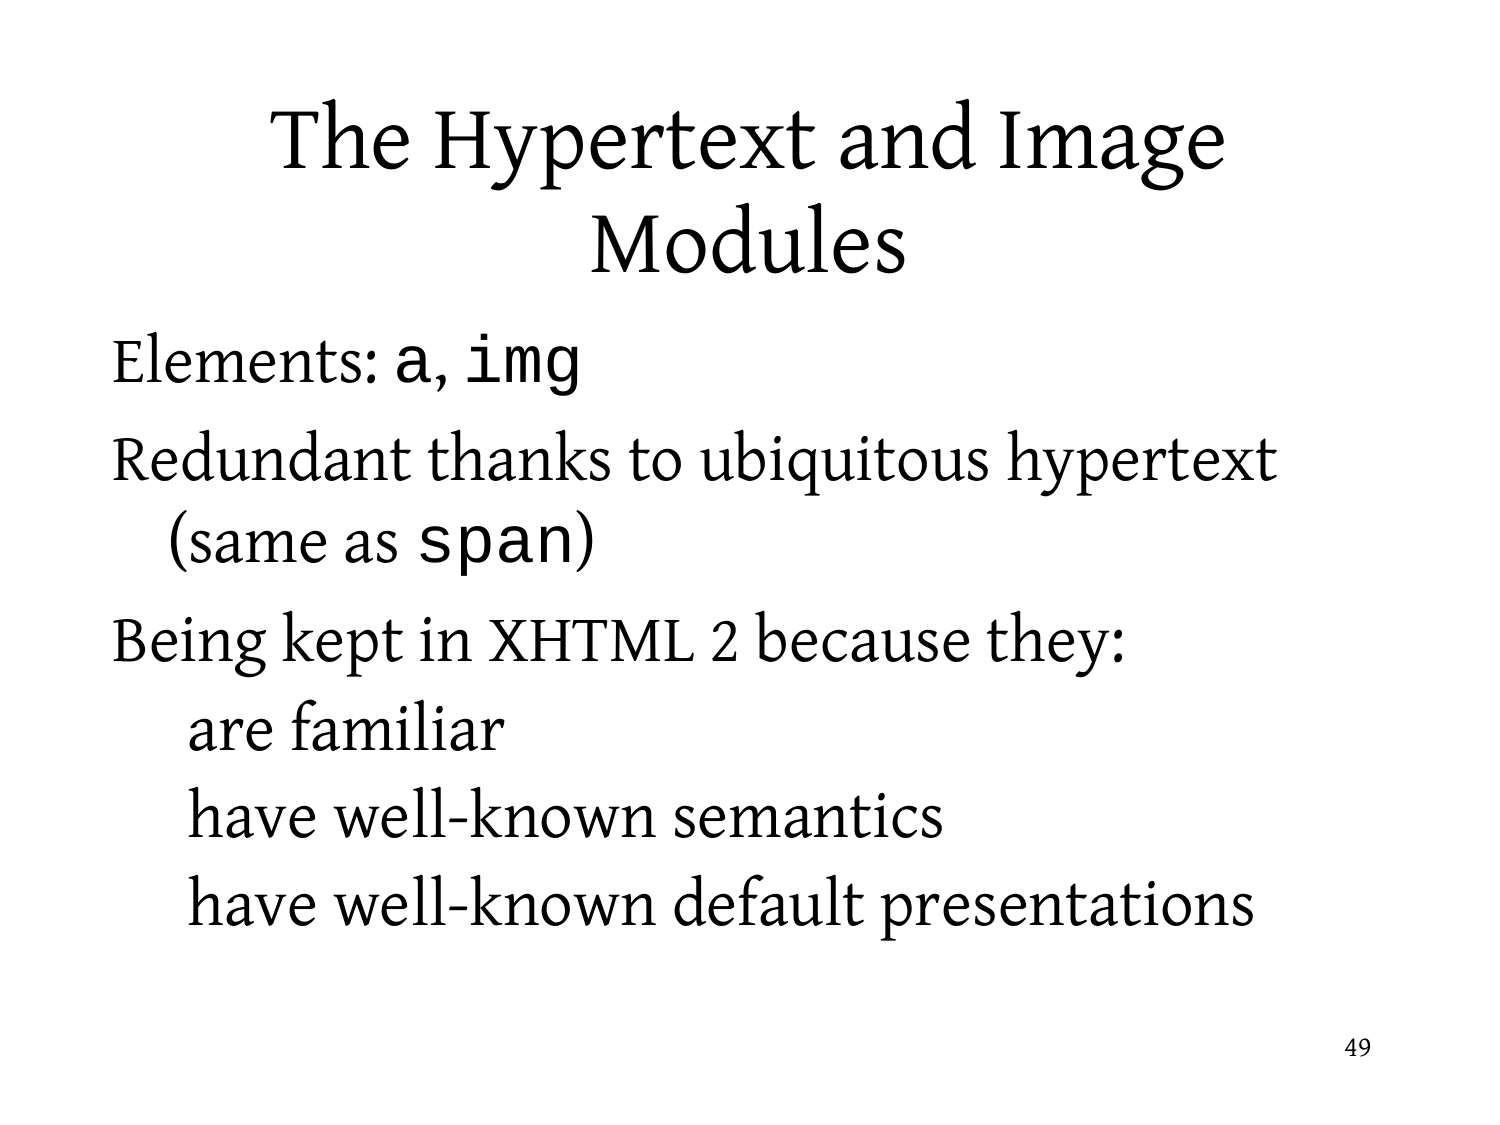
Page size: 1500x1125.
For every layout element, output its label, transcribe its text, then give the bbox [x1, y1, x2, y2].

list Elements: a, img Redundant thanks to ubiquitous hypertext (same as span) Being kept in XHTML 2 because they: are familiar have well-known semantics have well-known default presentations [112, 324, 1387, 1000]
title The Hypertext and Image Modules [112, 63, 1387, 324]
